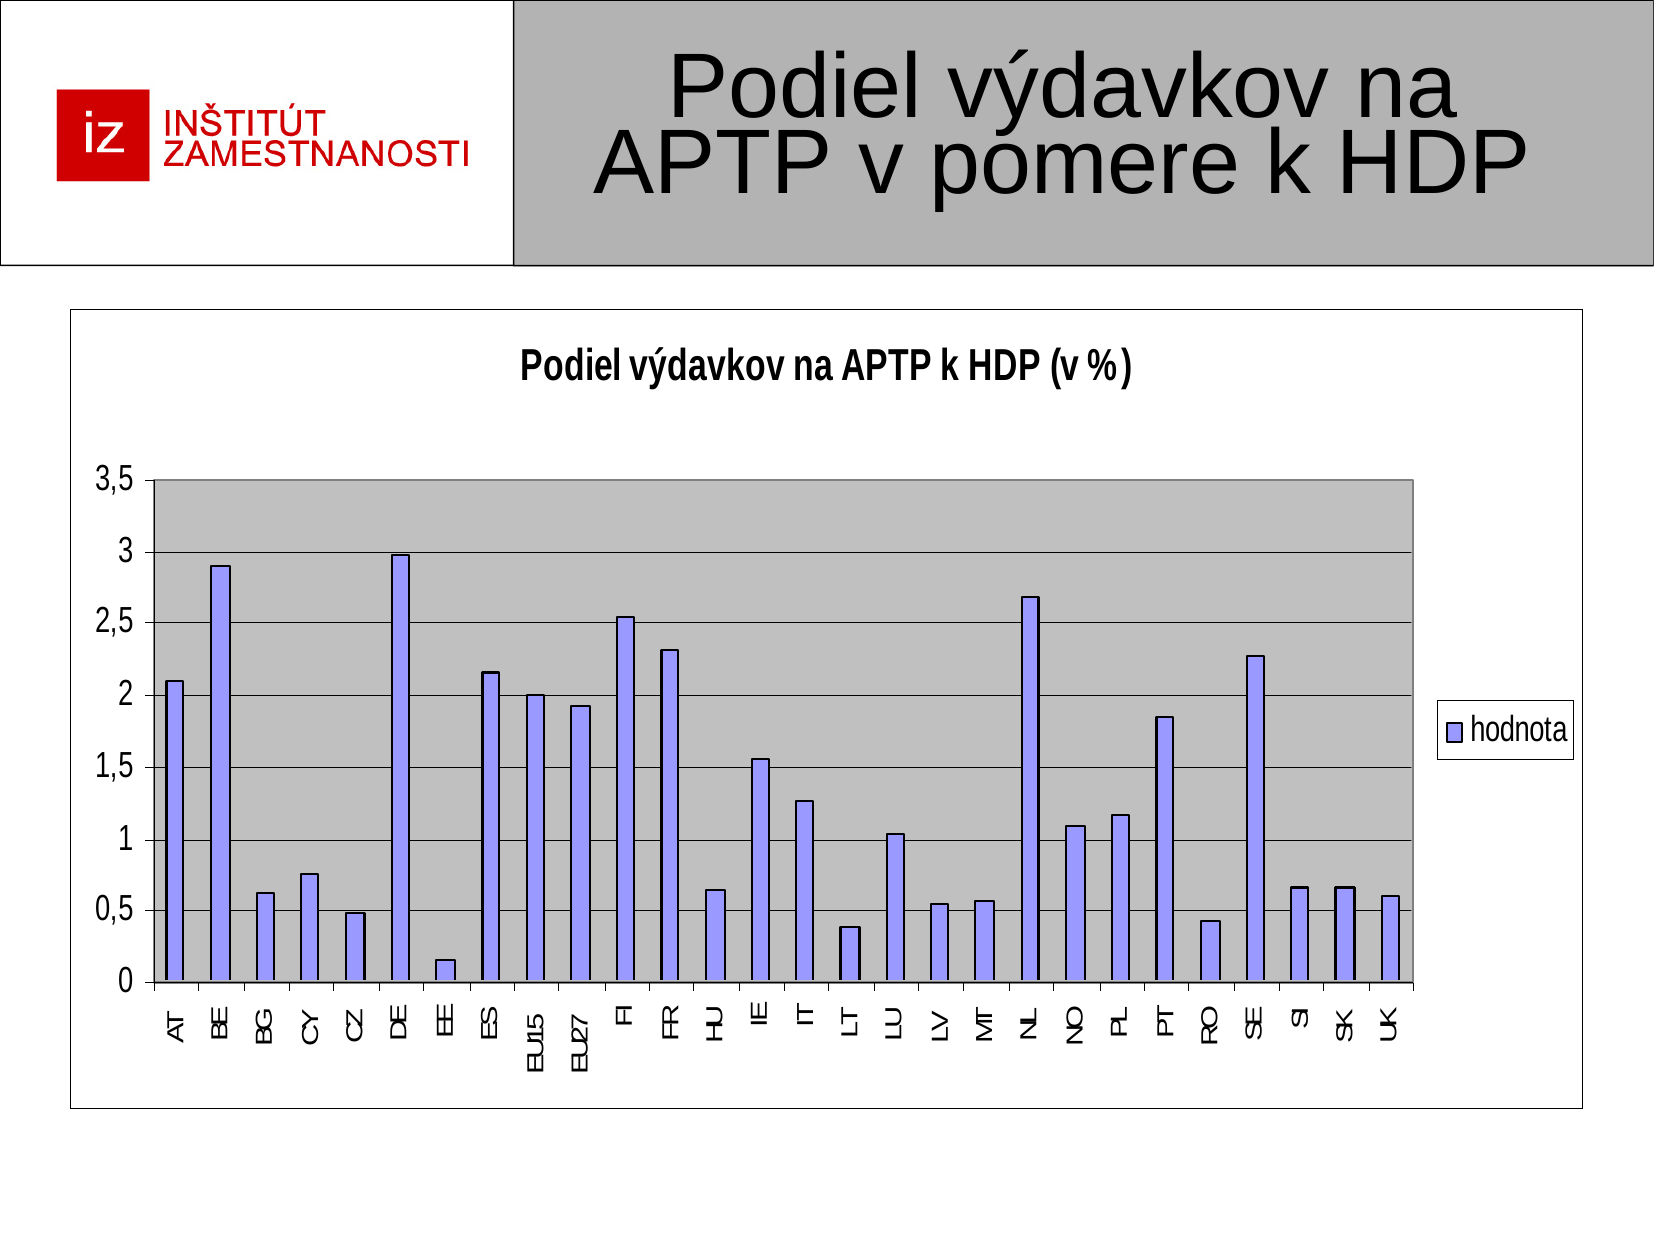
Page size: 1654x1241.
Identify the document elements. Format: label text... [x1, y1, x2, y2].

picture [59, 295, 1595, 1123]
picture [5, 8, 512, 257]
title Podiel výdavkov na APTP v pomere k HDP [560, 37, 1565, 229]
